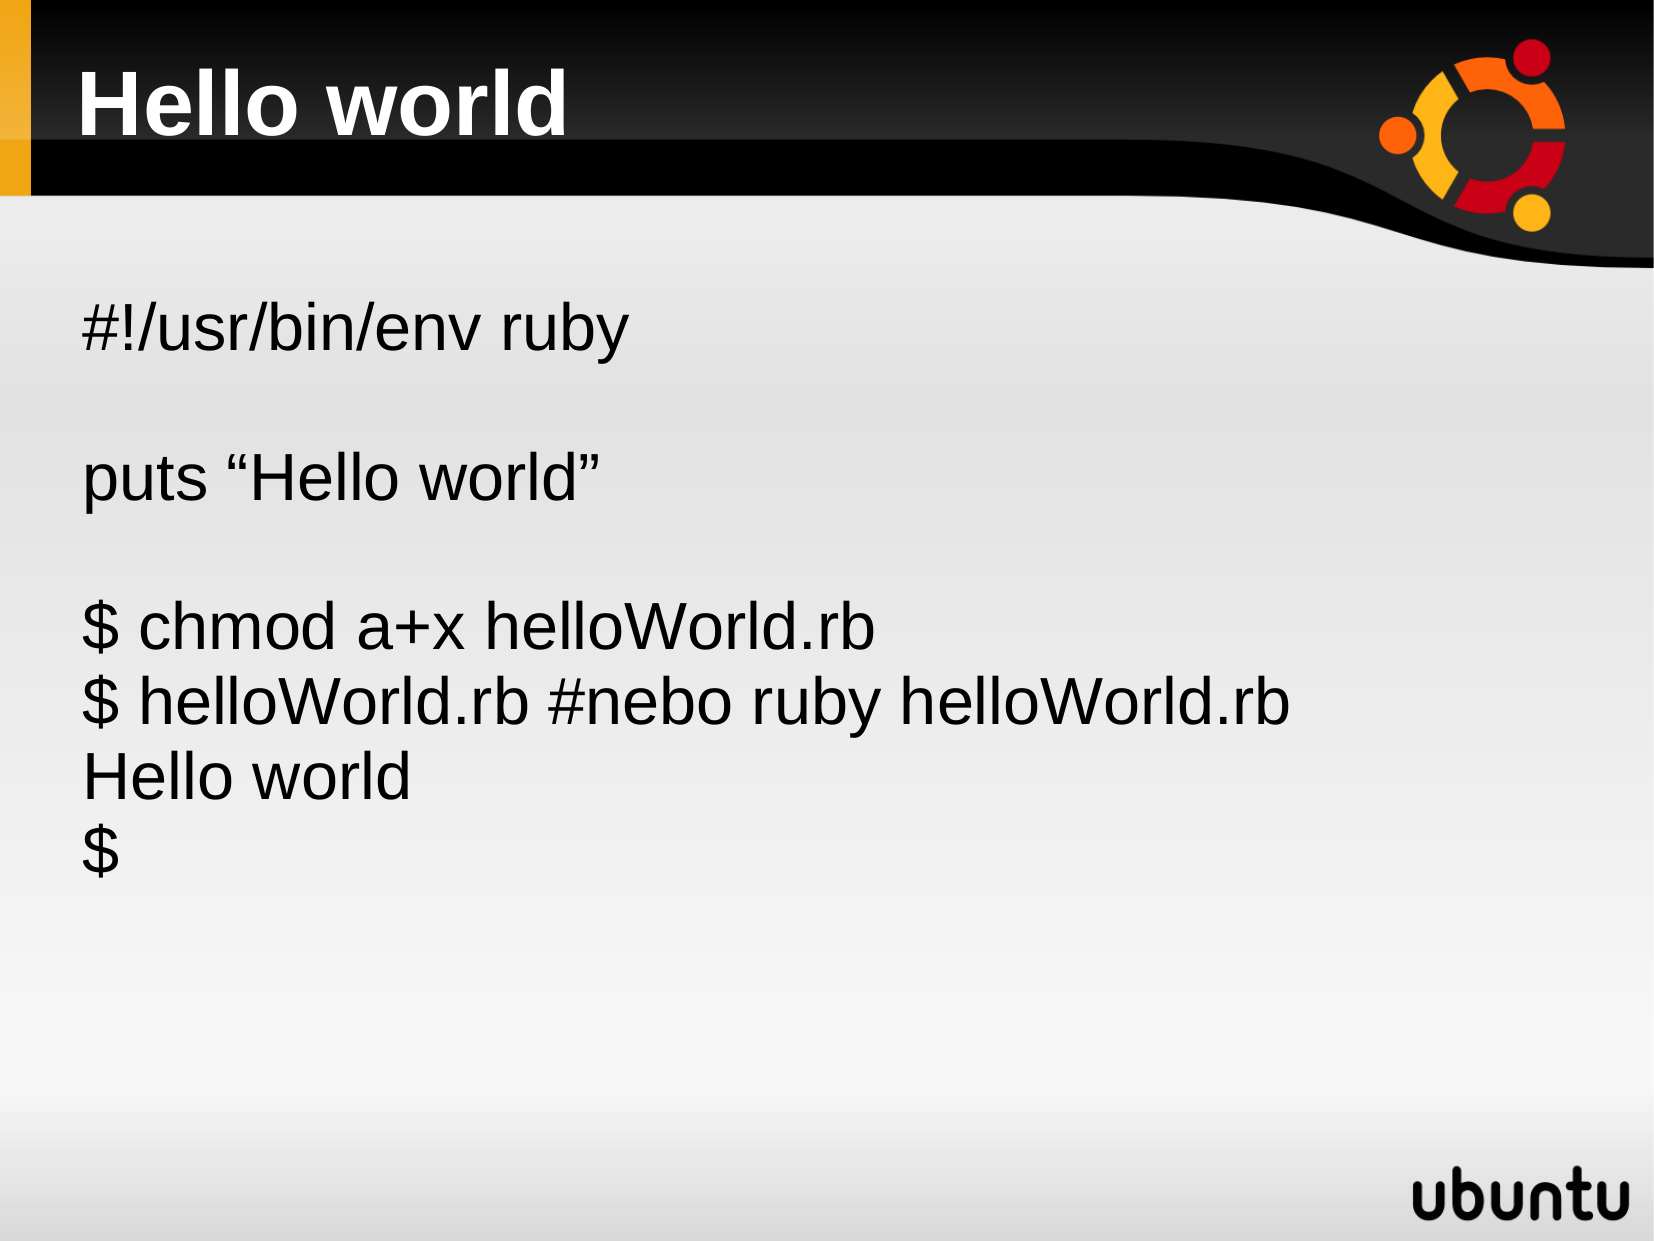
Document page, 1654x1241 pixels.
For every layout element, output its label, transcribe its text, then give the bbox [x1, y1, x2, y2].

title Hello world [76, 0, 1565, 208]
picture [0, 0, 1654, 1241]
list #!/usr/bin/env ruby puts “Hello world” $ chmod a+x helloWorld.rb $ helloWorld.rb #nebo ruby helloWorld.rb Hello world $ [82, 290, 1571, 1109]
